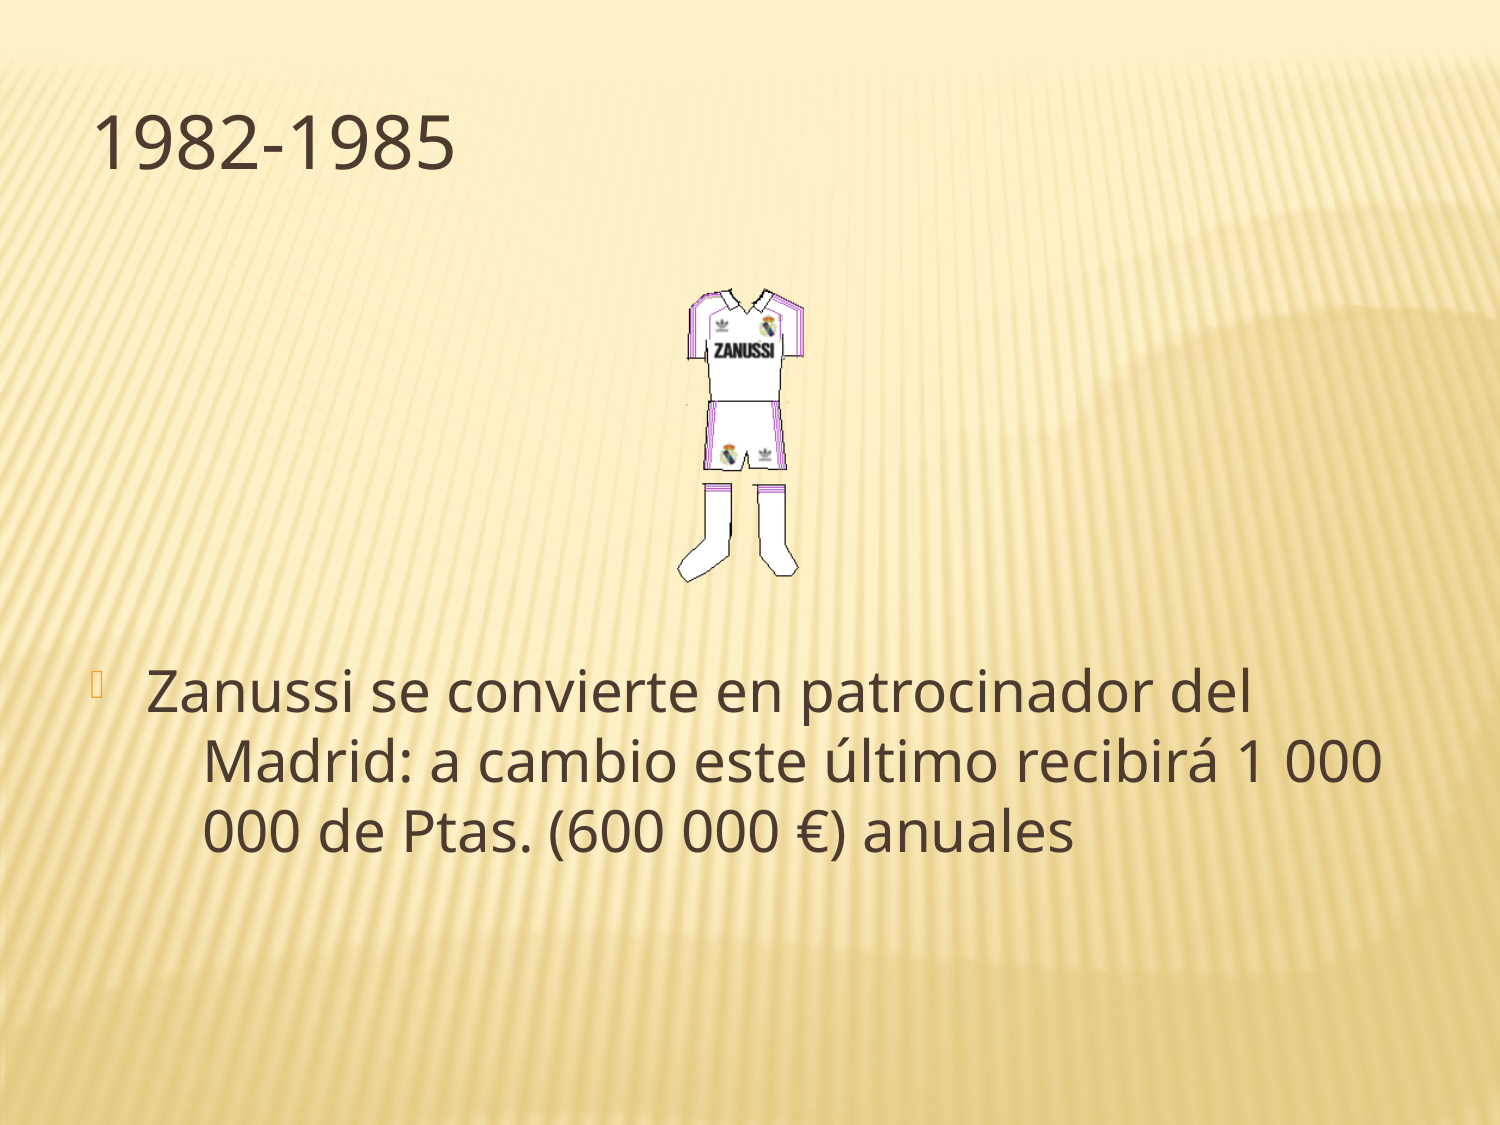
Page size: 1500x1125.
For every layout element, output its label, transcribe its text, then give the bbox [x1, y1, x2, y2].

list Zanussi se convierte en patrocinador del Madrid: a cambio este último recibirá 1 000 000 de Ptas. (600 000 €) anuales [75, 646, 1426, 1006]
picture [652, 262, 848, 622]
title 1982-1985 [75, 45, 1426, 234]
